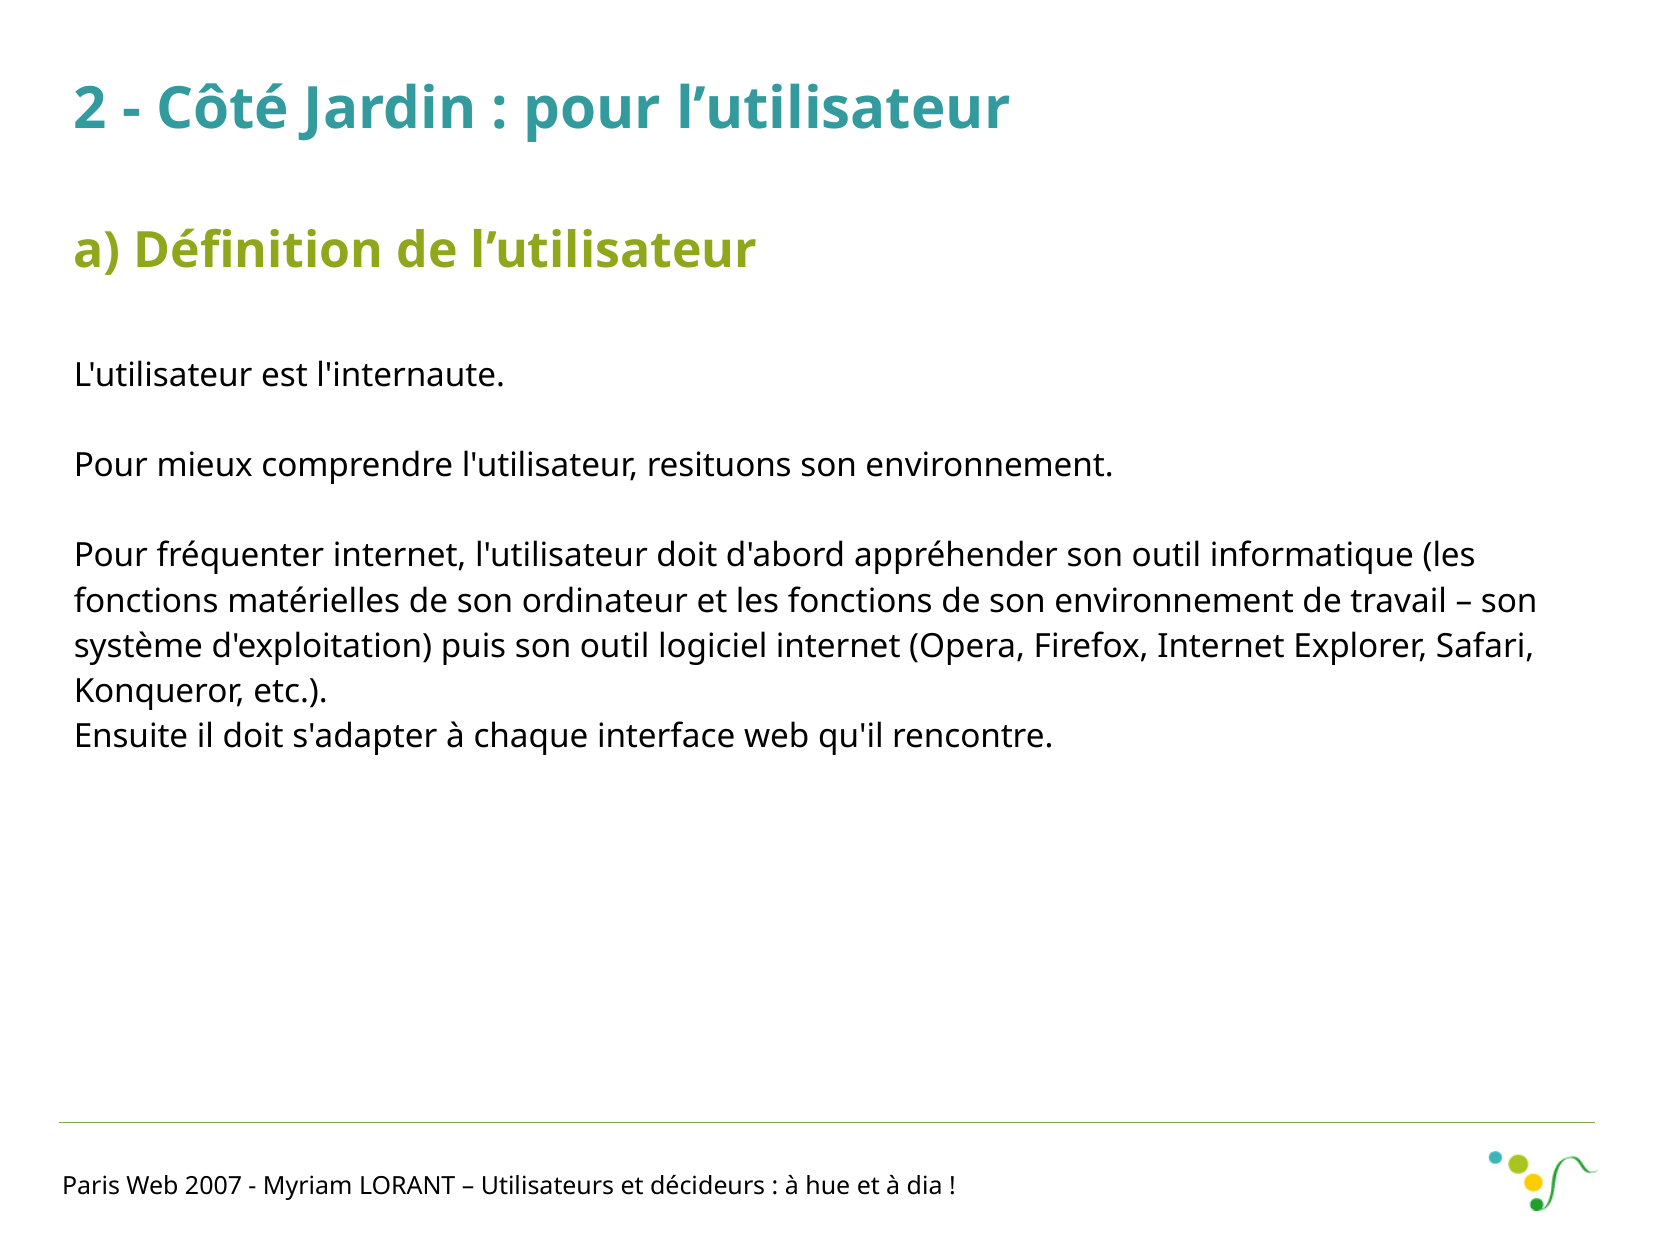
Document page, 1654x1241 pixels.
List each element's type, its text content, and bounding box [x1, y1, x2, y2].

text_box 2 - Côté Jardin : pour l’utilisateur a) Définition de l’utilisateur L'utilisateur est l'internaute. Pour mieux comprendre l'utilisateur, resituons son environnement. Pour fréquenter internet, l'utilisateur doit d'abord appréhender son outil informatique (les fonctions matérielles de son ordinateur et les fonctions de son environnement de travail – son système d'exploitation) puis son outil logiciel internet (Opera, Firefox, Internet Explorer, Safari, Konqueror, etc.). Ensuite il doit s'adapter à chaque interface web qu'il rencontre. [59, 59, 1595, 765]
picture [1488, 1151, 1598, 1211]
text_box Paris Web 2007 - Myriam LORANT – Utilisateurs et décideurs : à hue et à dia ! [47, 1160, 1488, 1205]
